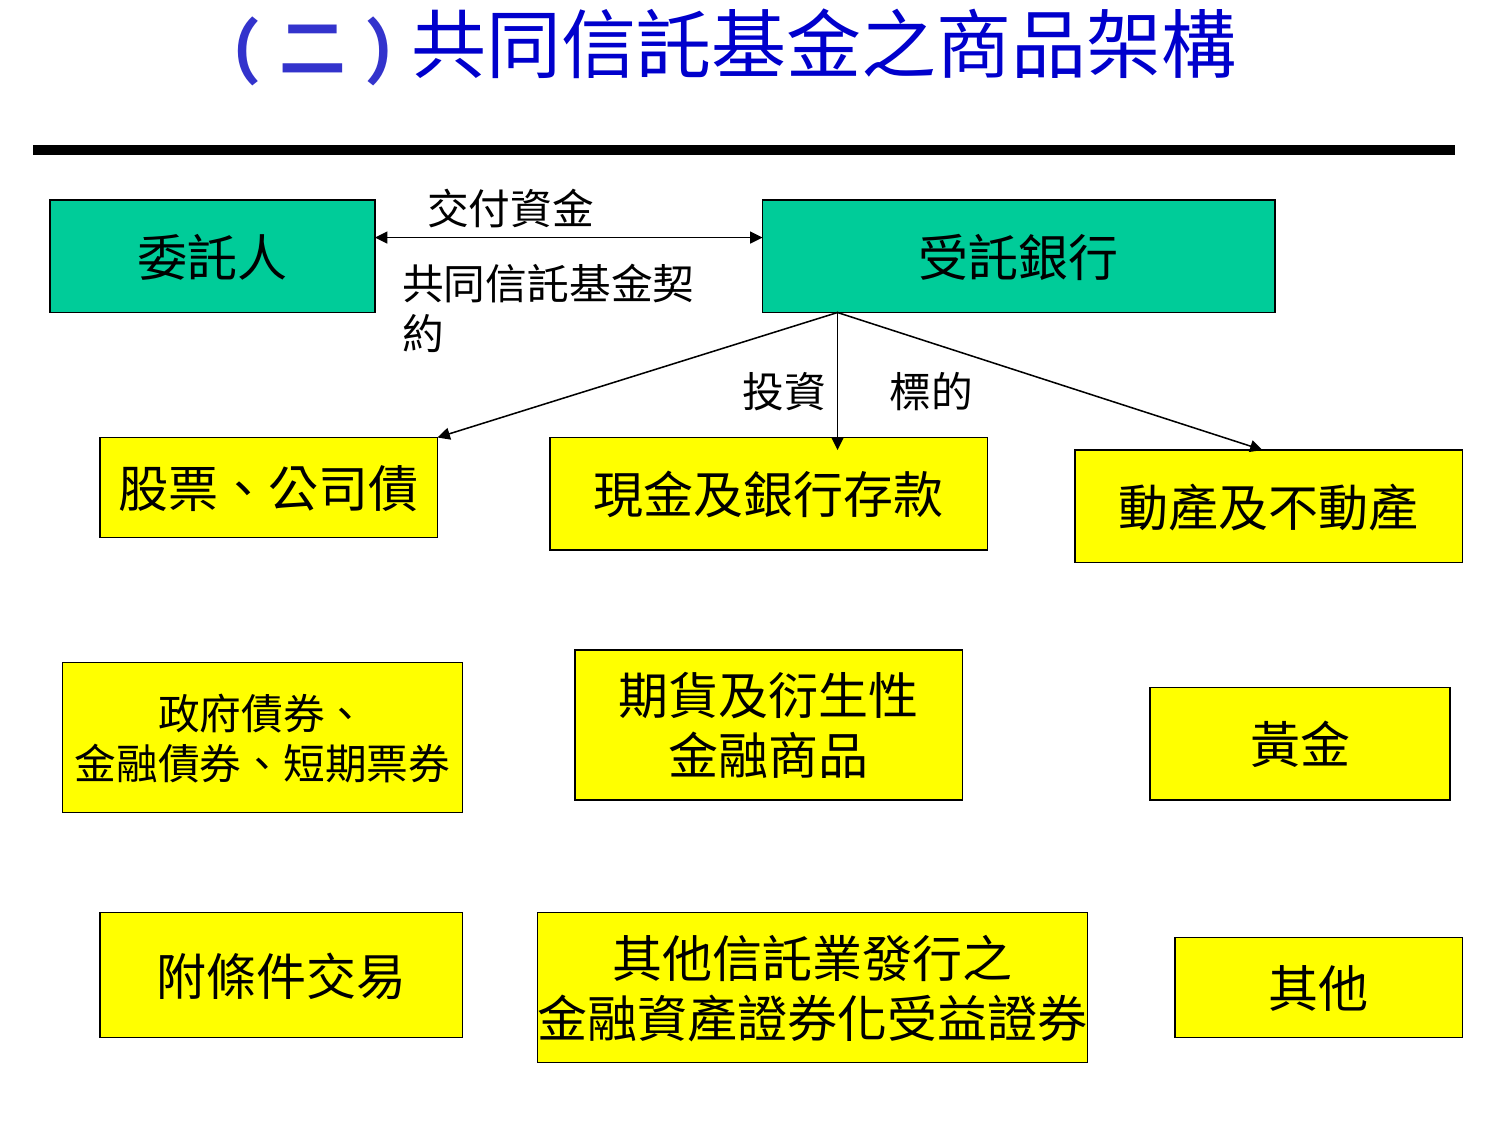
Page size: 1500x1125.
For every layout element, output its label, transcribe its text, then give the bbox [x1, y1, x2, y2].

text_box 共同信託基金契約 [387, 249, 738, 366]
text_box 其他信託業發行之 金融資產證券化受益證券 [537, 912, 1088, 1063]
text_box 期貨及衍生性 金融商品 [574, 650, 963, 801]
text_box 受託銀行 [762, 199, 1276, 313]
text_box 委託人 [49, 199, 375, 313]
text_box 政府債券、 金融債券、短期票券 [62, 662, 463, 813]
text_box 動產及不動產 [1074, 449, 1463, 563]
text_box 投資 標的 [637, 349, 1051, 426]
text_box 現金及銀行存款 [549, 437, 988, 550]
text_box 黃金 [1149, 687, 1450, 800]
text_box 其他 [1175, 937, 1463, 1038]
text_box (二)共同信託基金之商品架構 [99, 37, 1350, 138]
text_box 股票、公司債 [99, 437, 438, 538]
text_box 附條件交易 [99, 912, 463, 1038]
text_box 交付資金 [412, 174, 726, 241]
